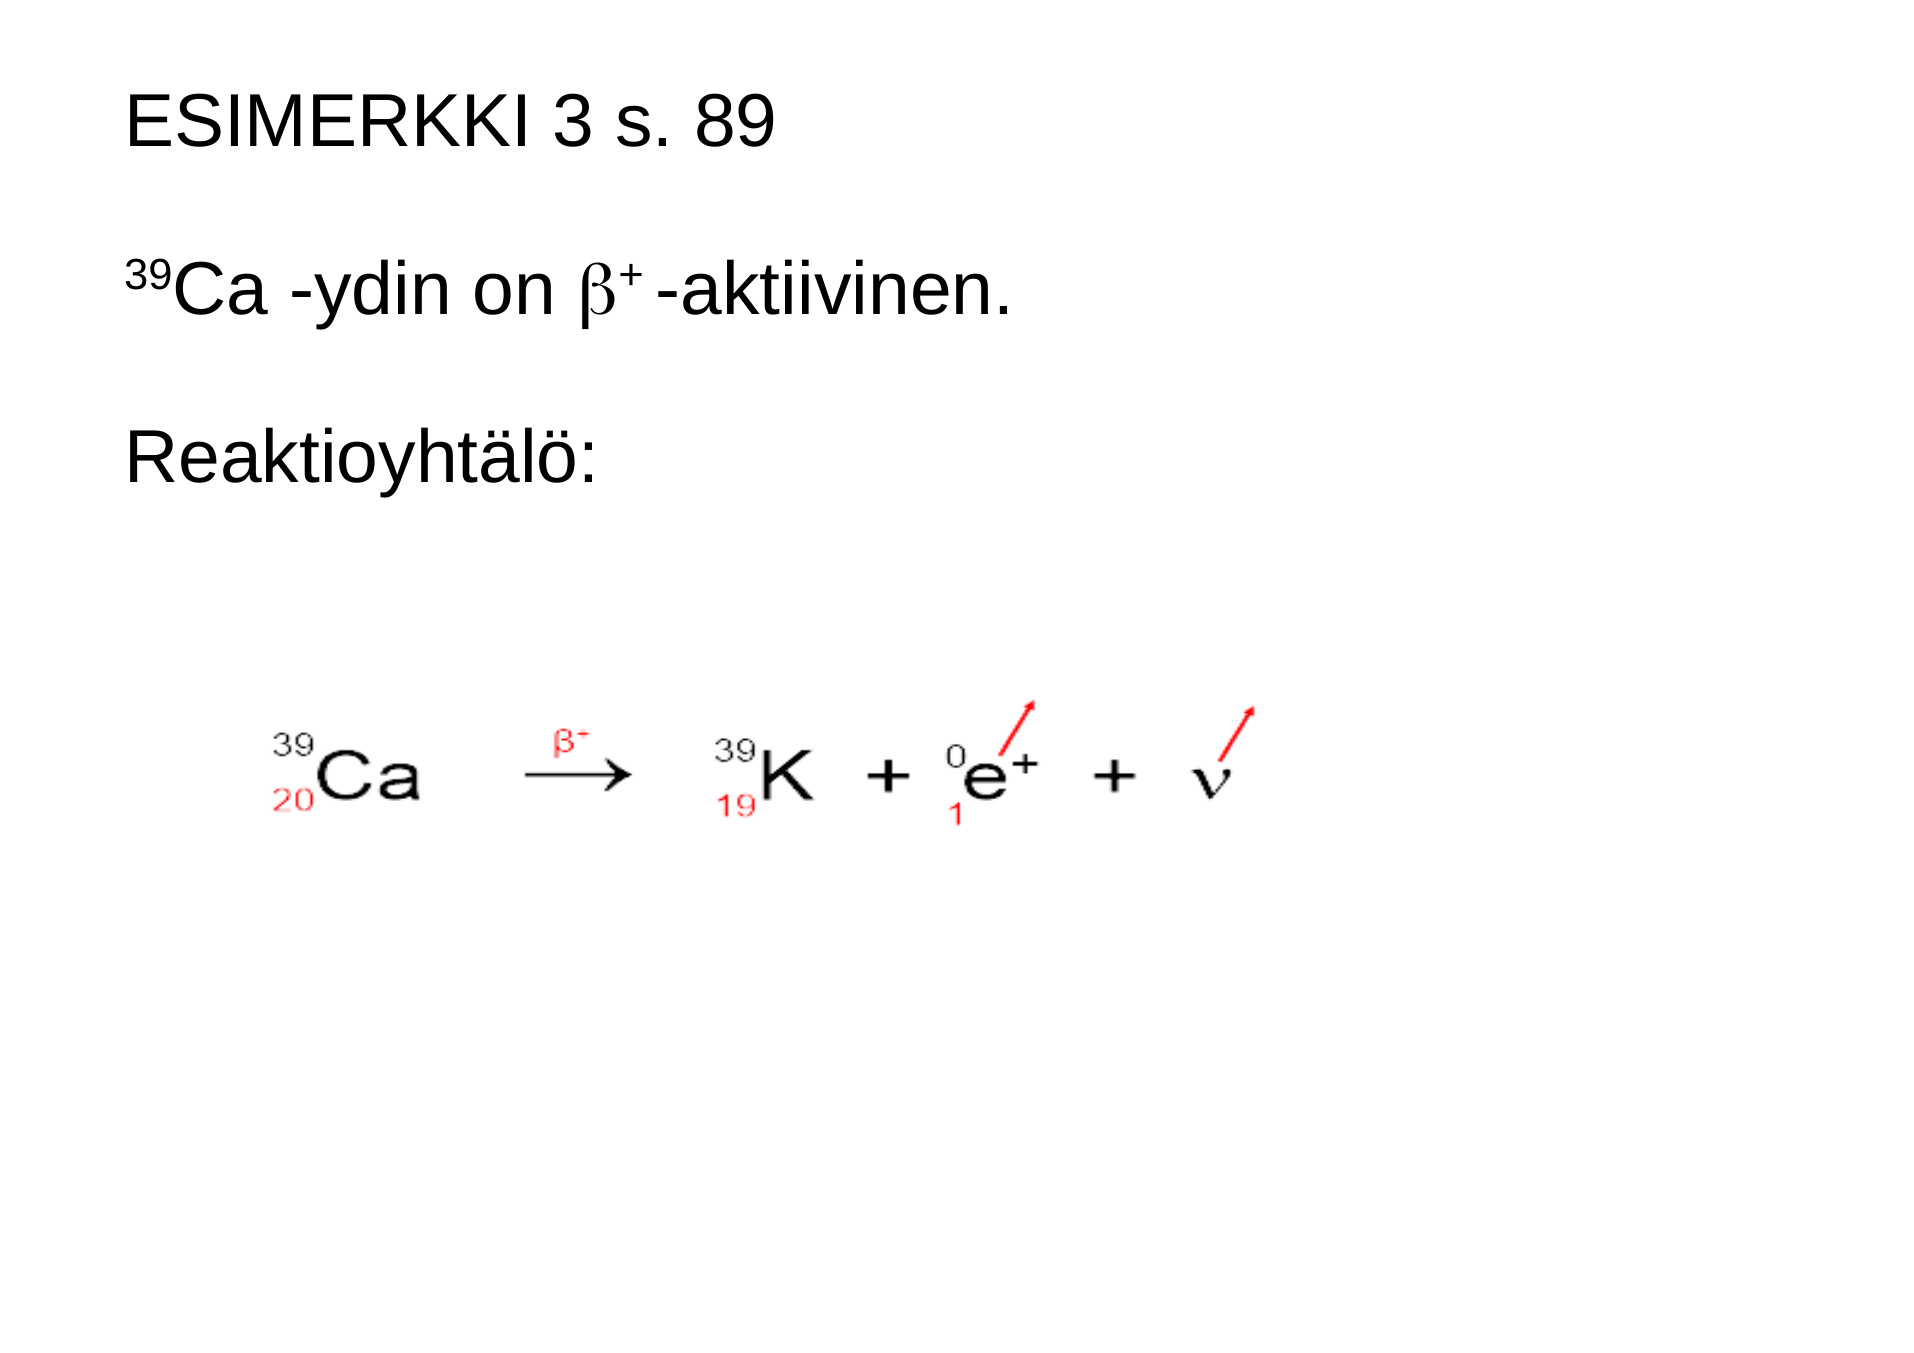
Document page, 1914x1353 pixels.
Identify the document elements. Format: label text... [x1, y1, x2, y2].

picture [200, 658, 1366, 864]
text_box ESIMERKKI 3 s. 89 39Ca -ydin on b+ -aktiivinen. Reaktioyhtälö: [109, 70, 1653, 554]
